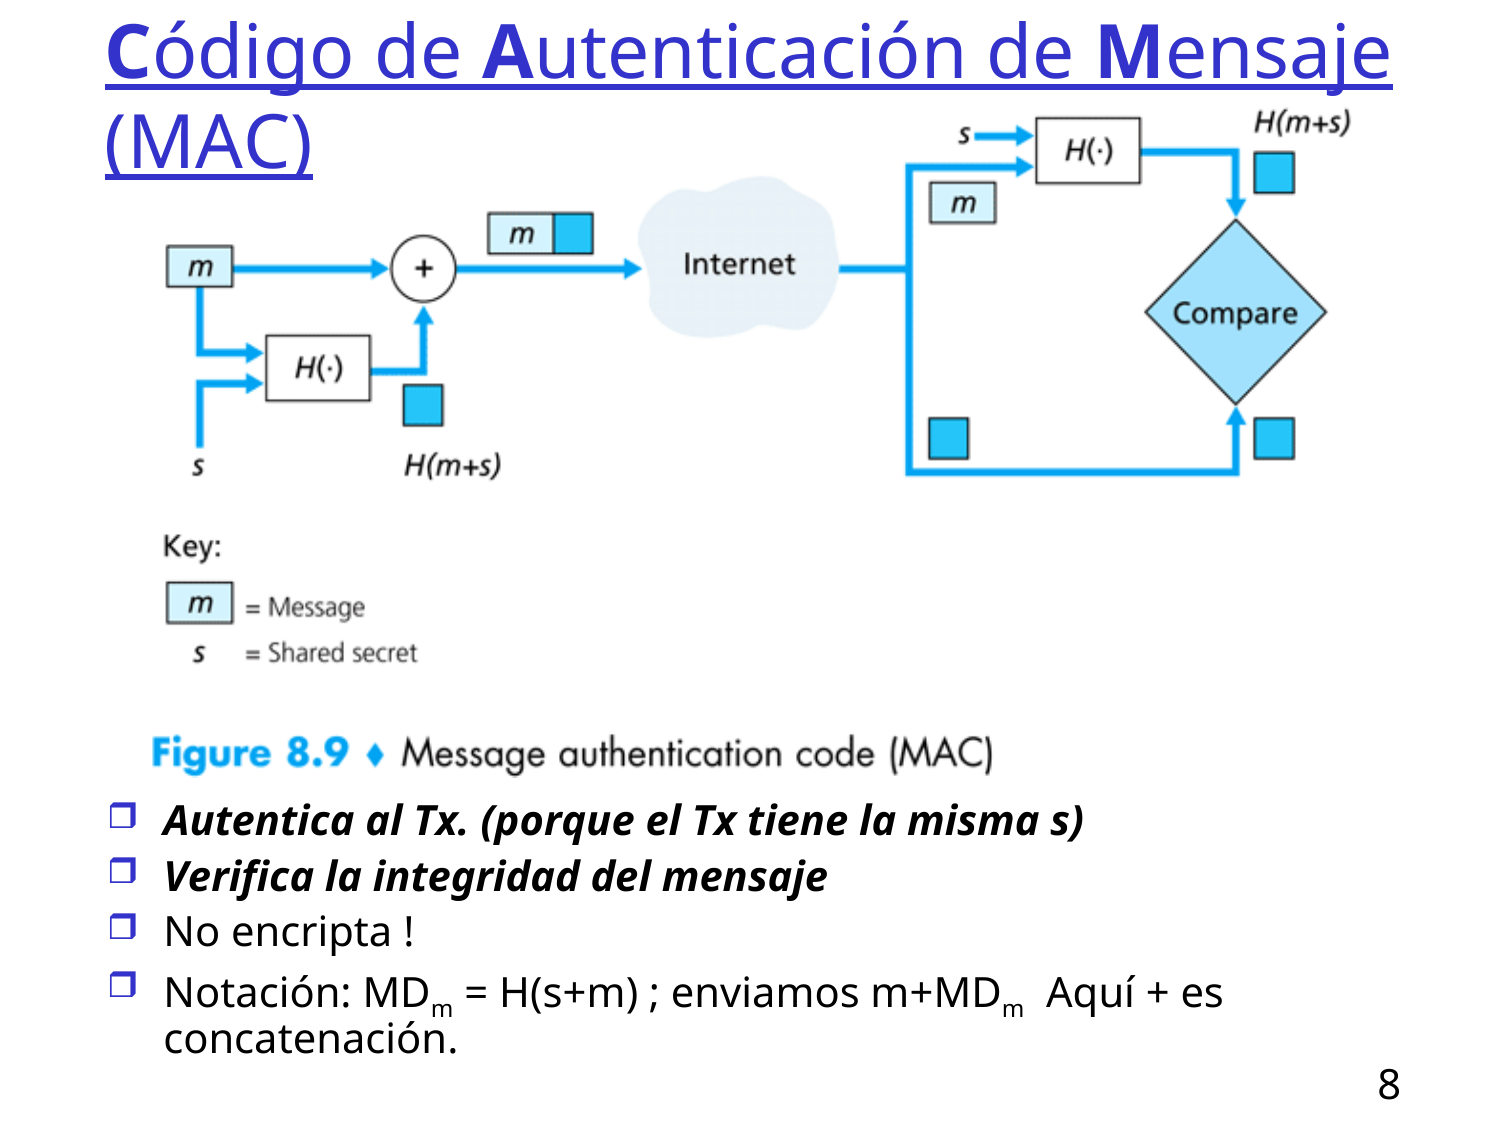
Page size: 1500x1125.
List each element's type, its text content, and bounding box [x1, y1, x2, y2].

picture [151, 192, 1355, 778]
title Código de Autenticación de Mensaje (MAC) [89, 0, 1422, 192]
list Autentica al Tx. (porque el Tx tiene la misma s) Verifica la integridad del mensaje No encripta ! Notación: MDm = H(s+m) ; enviamos m+MDm Aquí + es concatenación. [92, 792, 1368, 1073]
